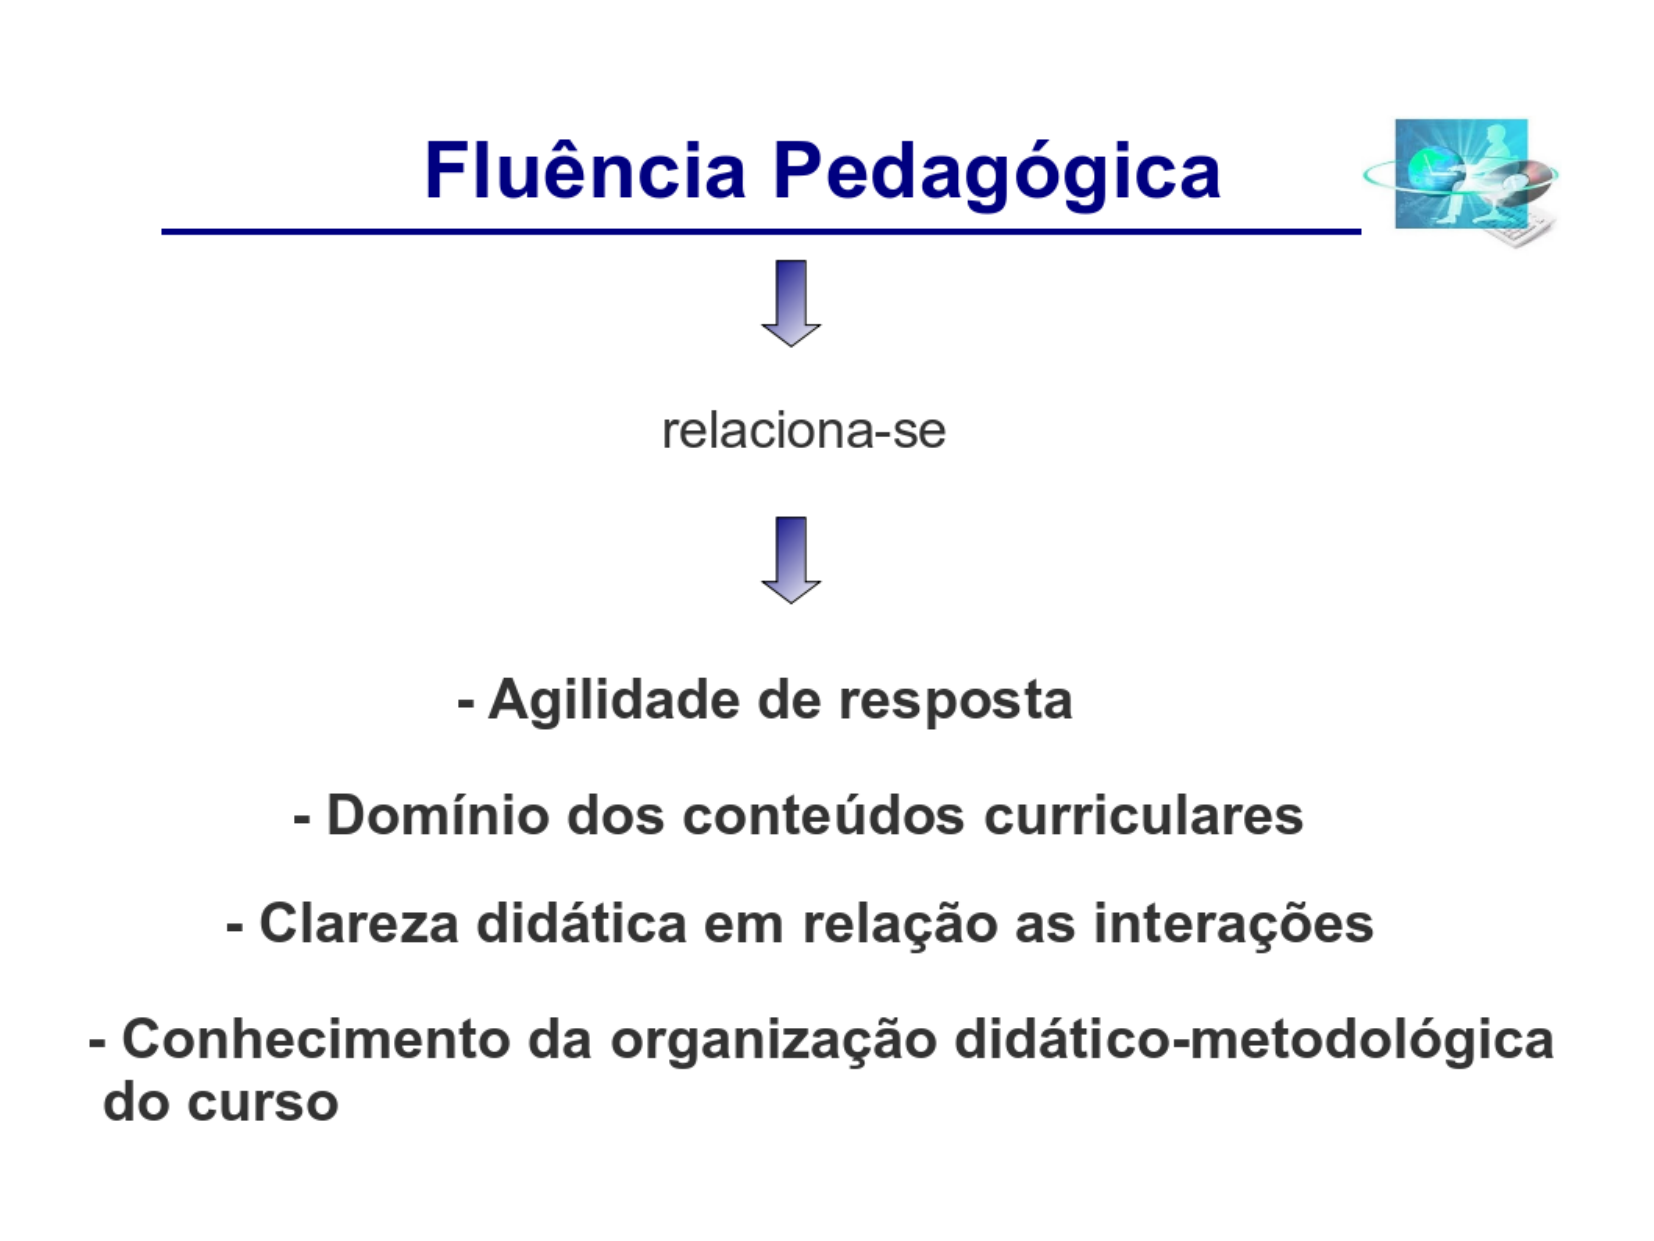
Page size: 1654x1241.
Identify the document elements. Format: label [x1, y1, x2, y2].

picture [68, 74, 1568, 1135]
